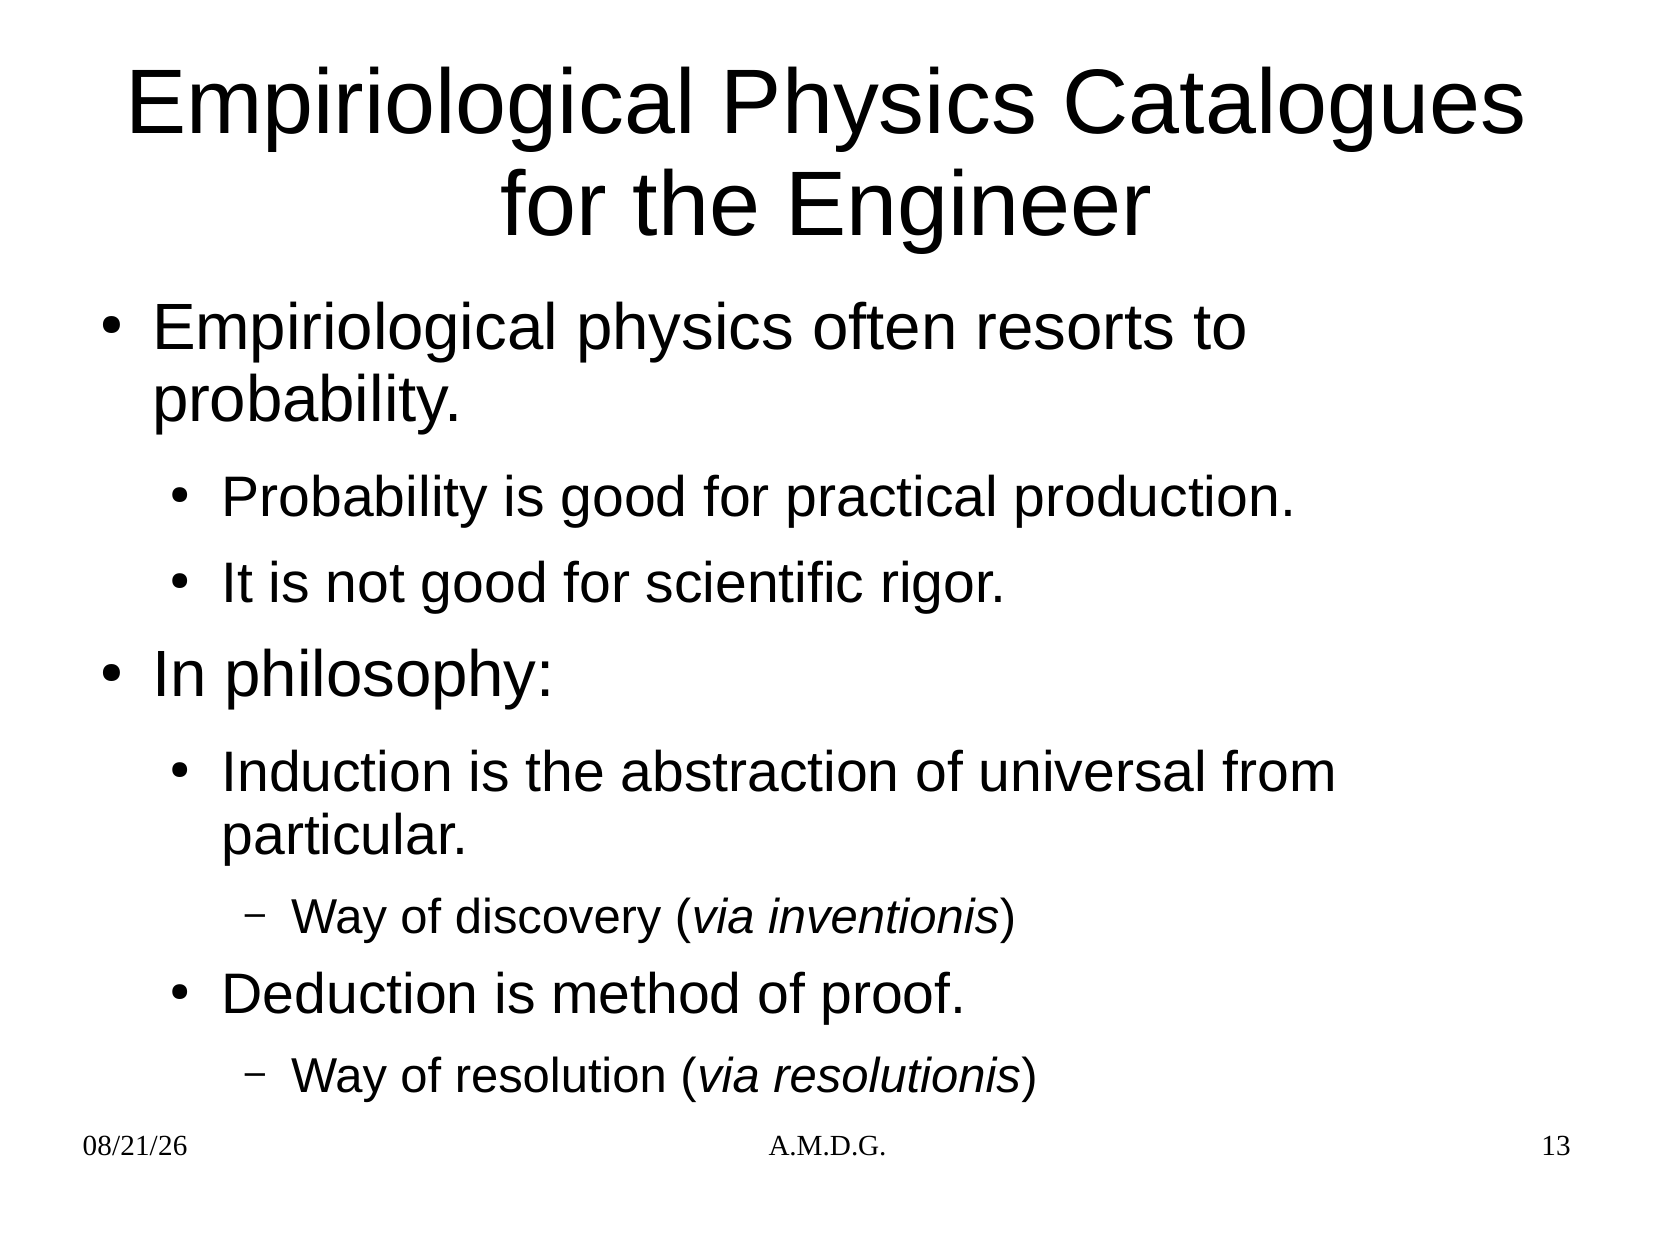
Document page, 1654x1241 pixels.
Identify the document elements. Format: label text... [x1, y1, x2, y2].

title Empiriological Physics Catalogues for the Engineer [82, 49, 1571, 257]
list Empiriological physics often resorts to probability. Probability is good for practical production. It is not good for scientific rigor. In philosophy: Induction is the abstraction of universal from particular. Way of discovery (via inventionis) Deduction is method of proof. Way of resolution (via resolutionis) [82, 290, 1571, 1109]
